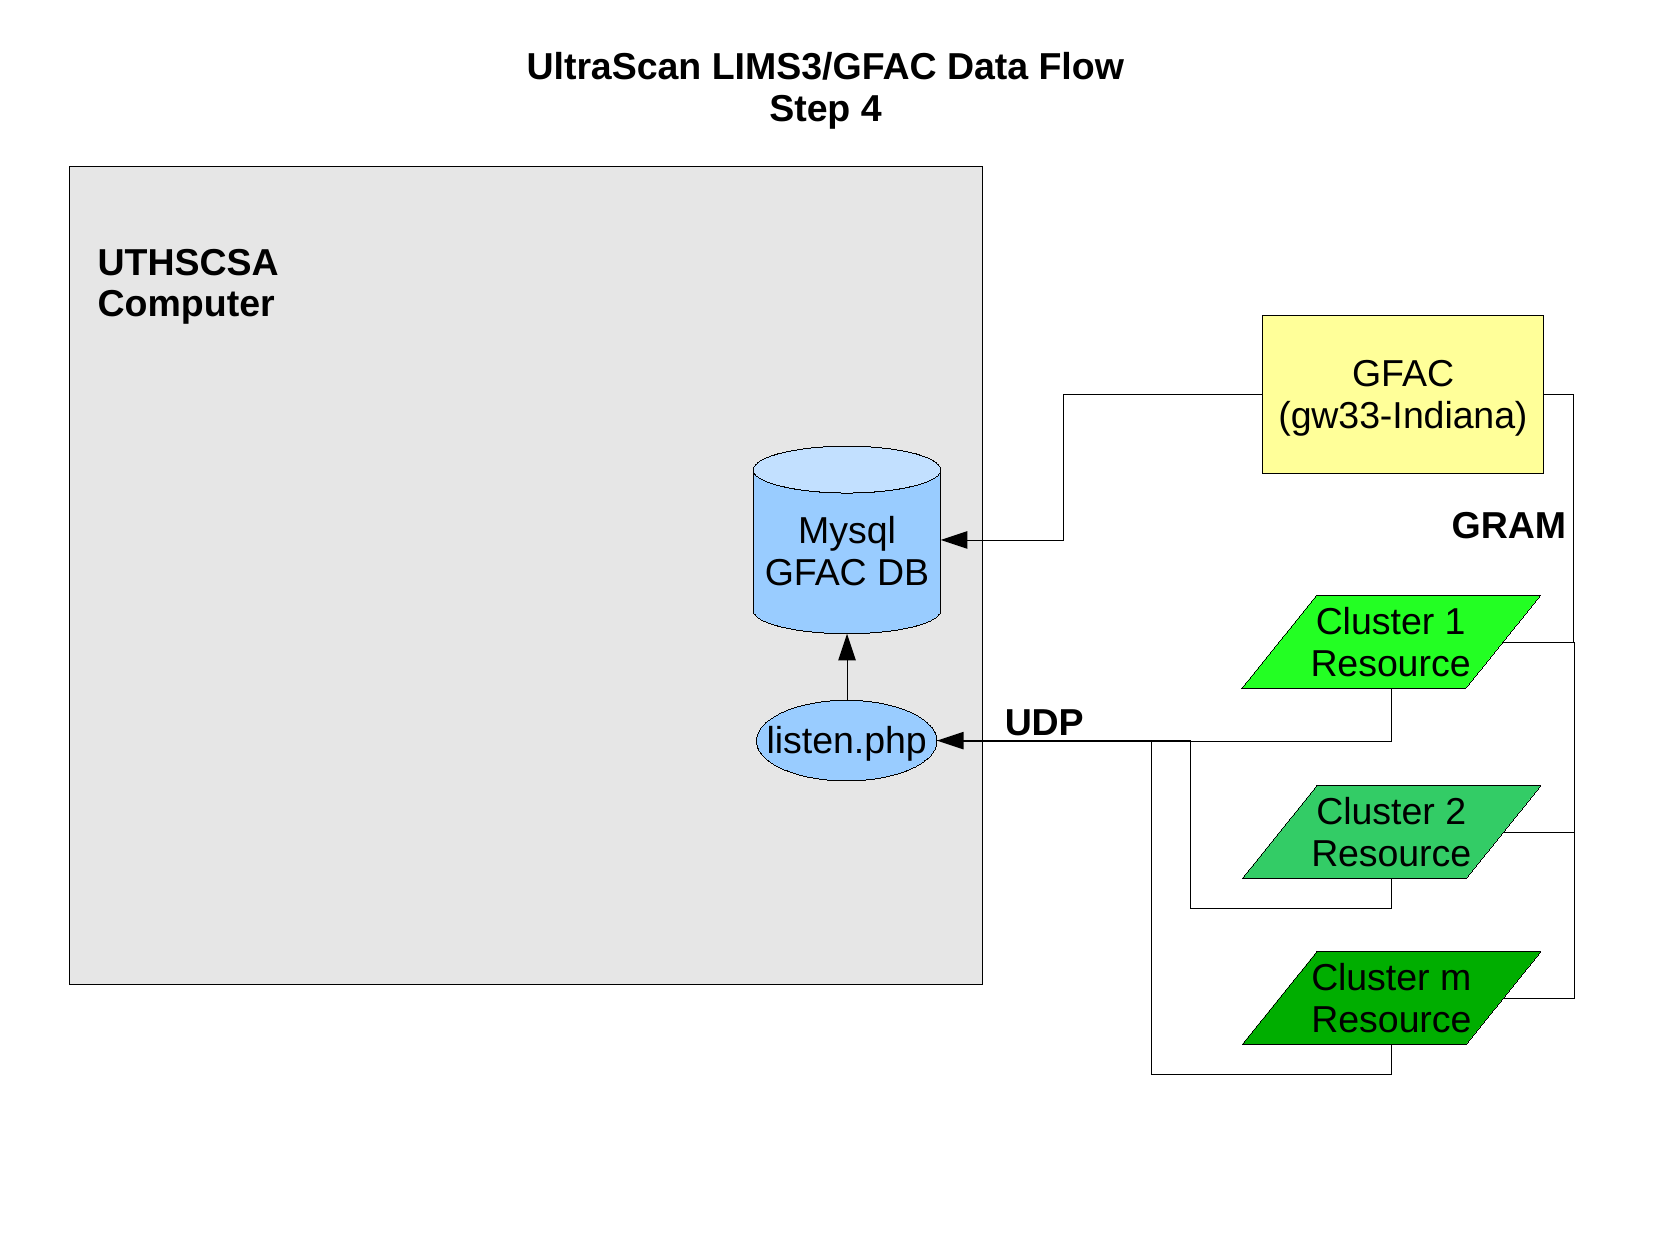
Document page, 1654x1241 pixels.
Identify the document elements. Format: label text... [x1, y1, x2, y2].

text_box [69, 166, 983, 985]
text_box UDP [989, 694, 1105, 740]
text_box Cluster 2 Resource [1242, 785, 1541, 879]
text_box UTHSCSA Computer [82, 233, 302, 333]
text_box Cluster 1 Resource [1241, 595, 1541, 689]
text_box Mysql GFAC DB [753, 473, 941, 634]
text_box listen.php [756, 700, 937, 781]
text_box GRAM [1436, 497, 1584, 554]
text_box GFAC (gw33-Indiana) [1262, 315, 1544, 474]
text_box Cluster m Resource [1242, 951, 1541, 1045]
text_box [848, 541, 983, 740]
text_box UltraScan LIMS3/GFAC Data Flow Step 4 [511, 38, 1140, 138]
text_box UDP [989, 742, 1105, 751]
